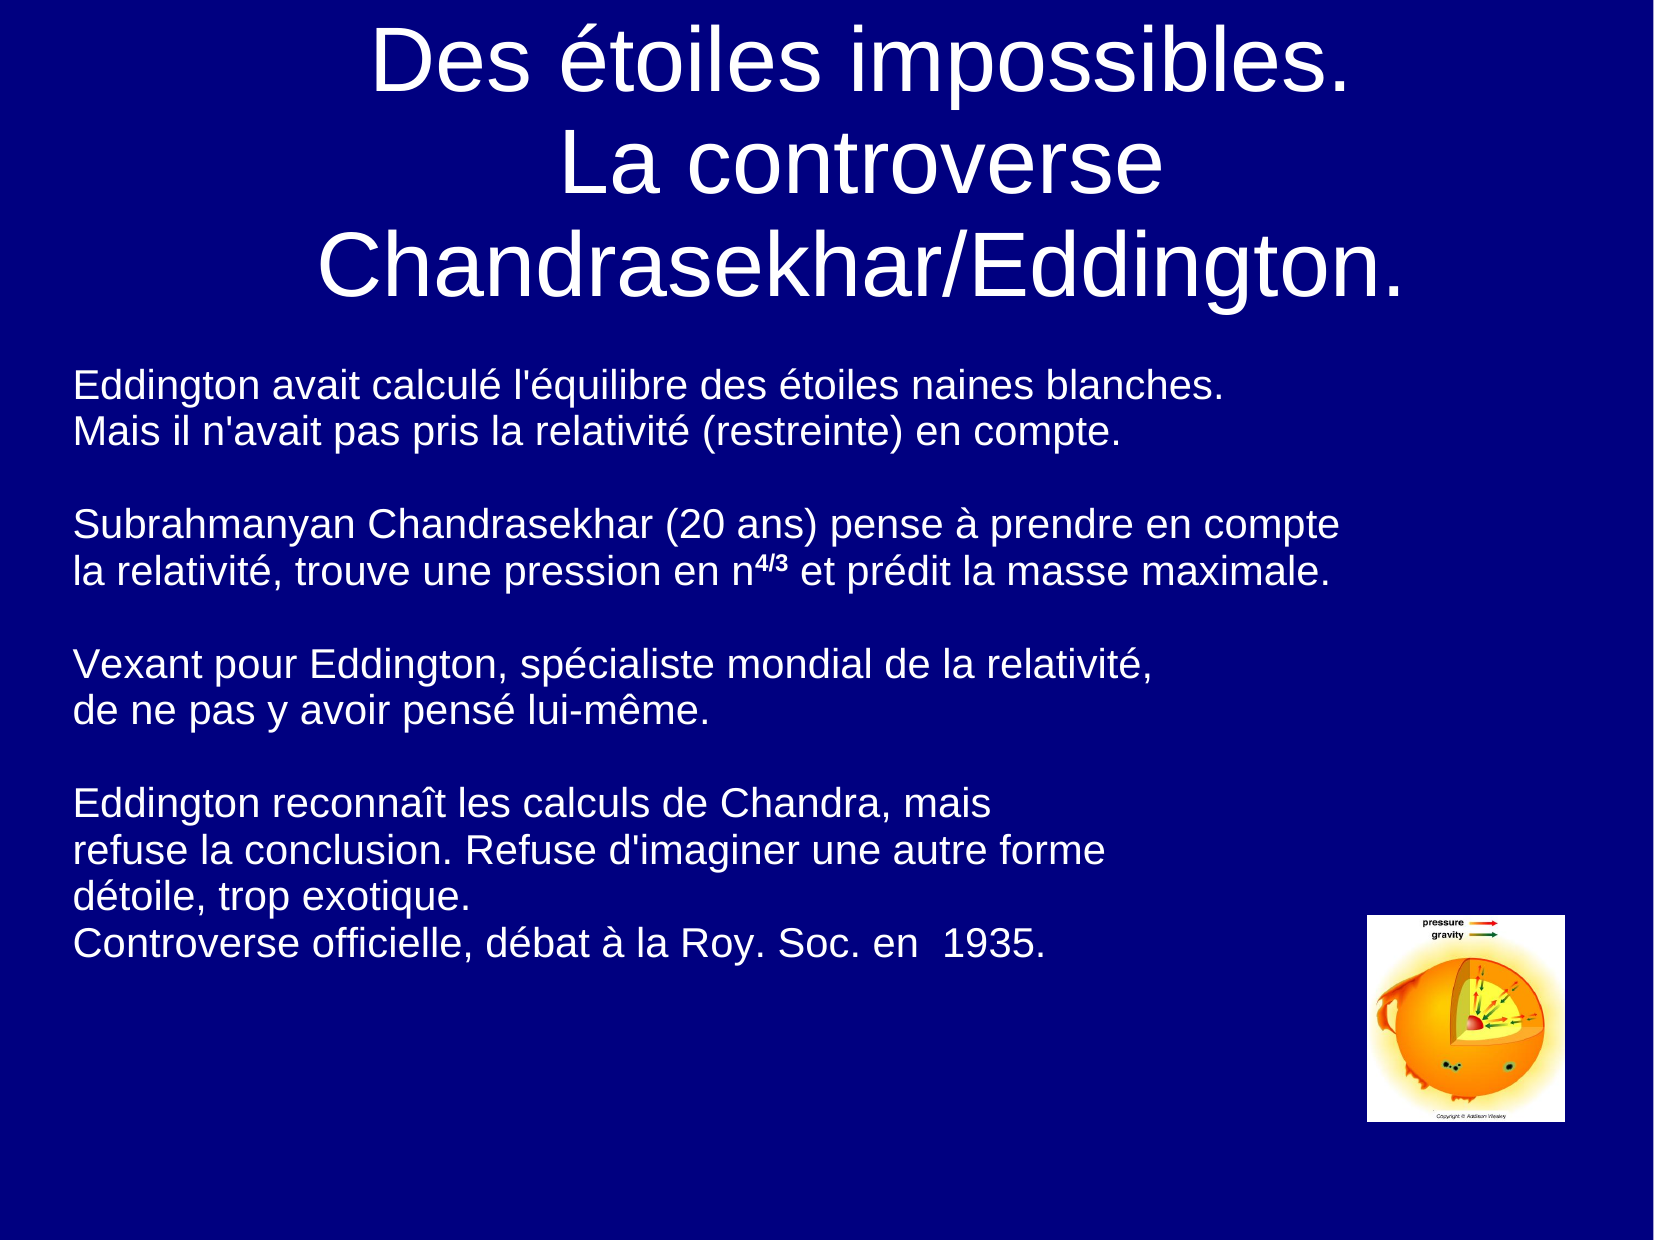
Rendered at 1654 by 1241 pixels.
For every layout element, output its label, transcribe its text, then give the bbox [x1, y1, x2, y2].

text_box Eddington avait calculé l'équilibre des étoiles naines blanches. Mais il n'avait pas pris la relativité (restreinte) en compte. Subrahmanyan Chandrasekhar (20 ans) pense à prendre en compte la relativité, trouve une pression en n4/3 et prédit la masse maximale. Vexant pour Eddington, spécialiste mondial de la relativité, de ne pas y avoir pensé lui-même. Eddington reconnaît les calculs de Chandra, mais refuse la conclusion. Refuse d'imaginer une autre forme détoile, trop exotique. Controverse officielle, débat à la Roy. Soc. en 1935. [57, 354, 1595, 1194]
picture [1367, 915, 1565, 1123]
title Des étoiles impossibles. La controverse Chandrasekhar/Eddington. [118, 8, 1607, 317]
